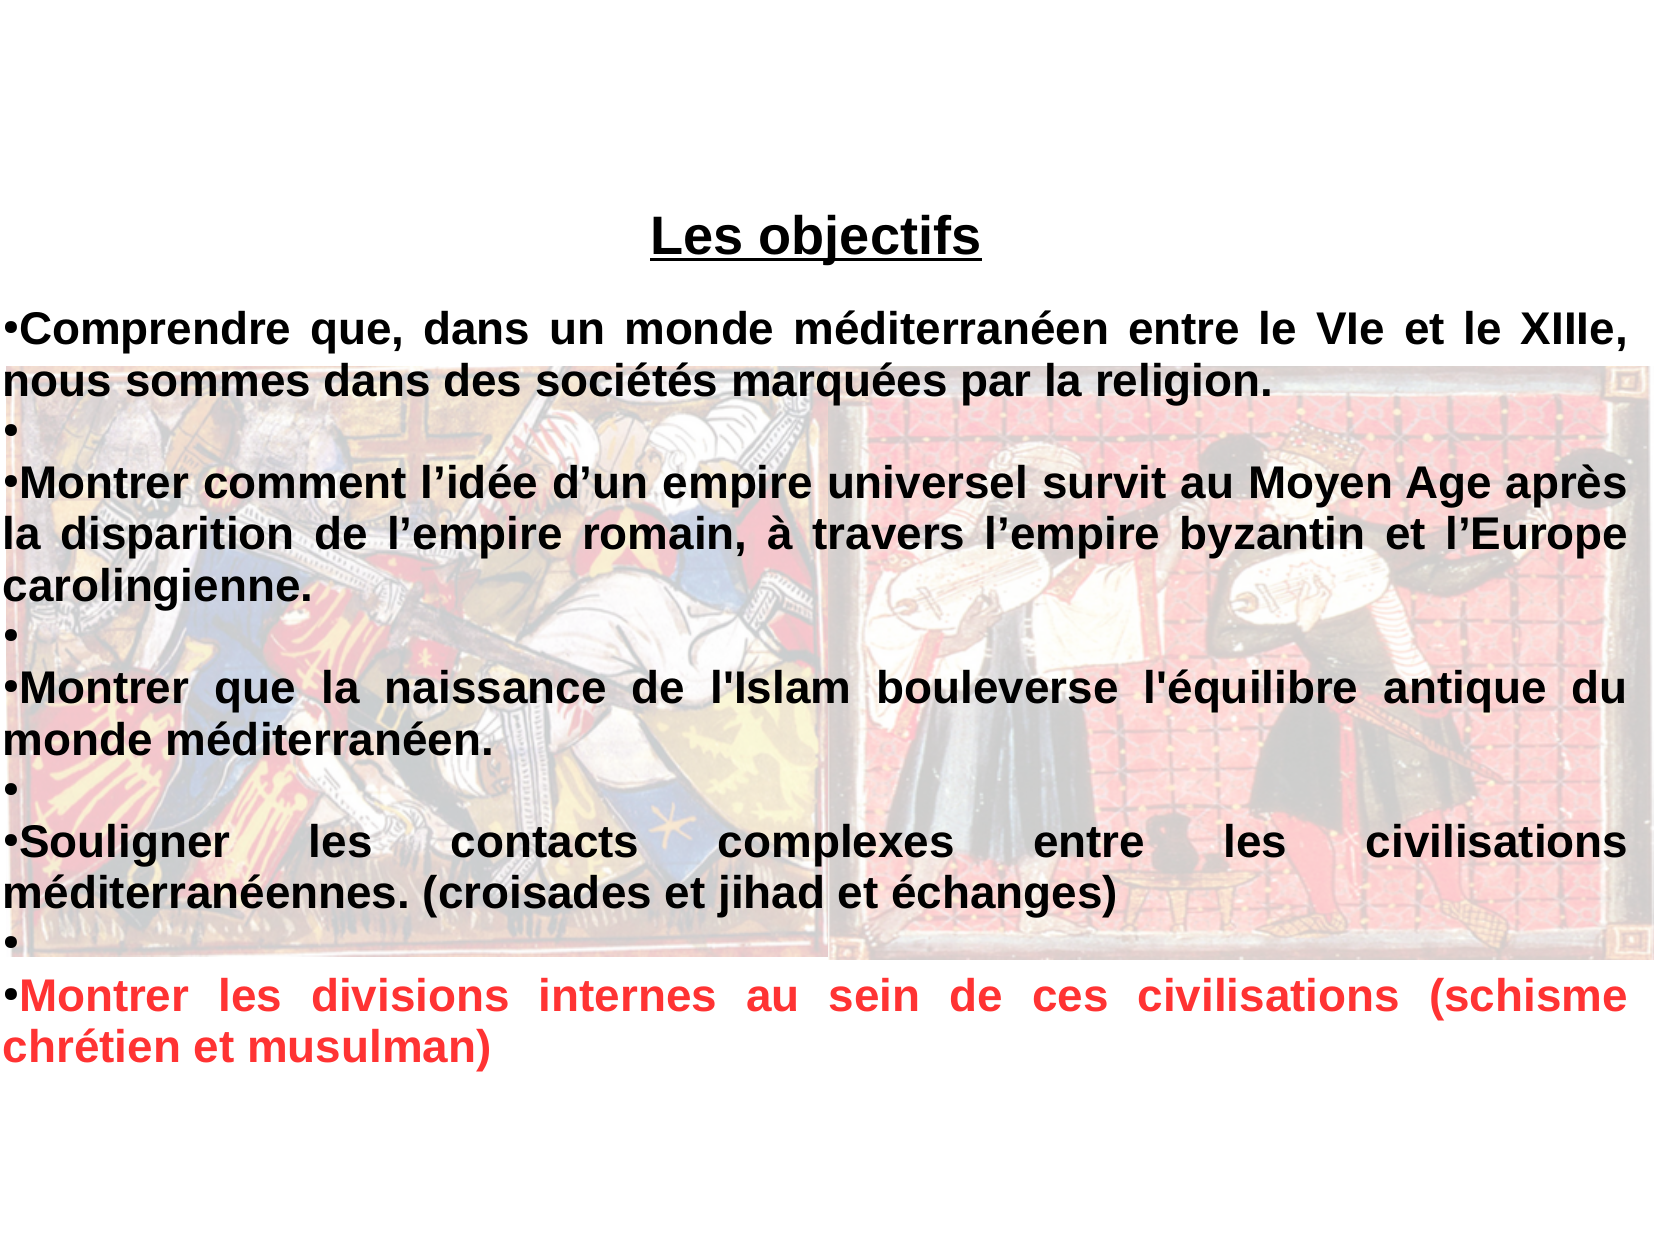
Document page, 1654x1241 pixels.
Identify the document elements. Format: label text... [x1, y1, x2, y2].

text_box Les objectifs Comprendre que, dans un monde méditerranéen entre le VIe et le XIIIe, nous sommes dans des sociétés marquées par la religion. Montrer comment l’idée d’un empire universel survit au Moyen Age après la disparition de l’empire romain, à travers l’empire byzantin et l’Europe carolingienne. Montrer que la naissance de l'Islam bouleverse l'équilibre antique du monde méditerranéen. Souligner les contacts complexes entre les civilisations méditerranéennes. (croisades et jihad et échanges) Montrer les divisions internes au sein de ces civilisations (schisme chrétien et musulman) [0, 161, 1654, 1081]
